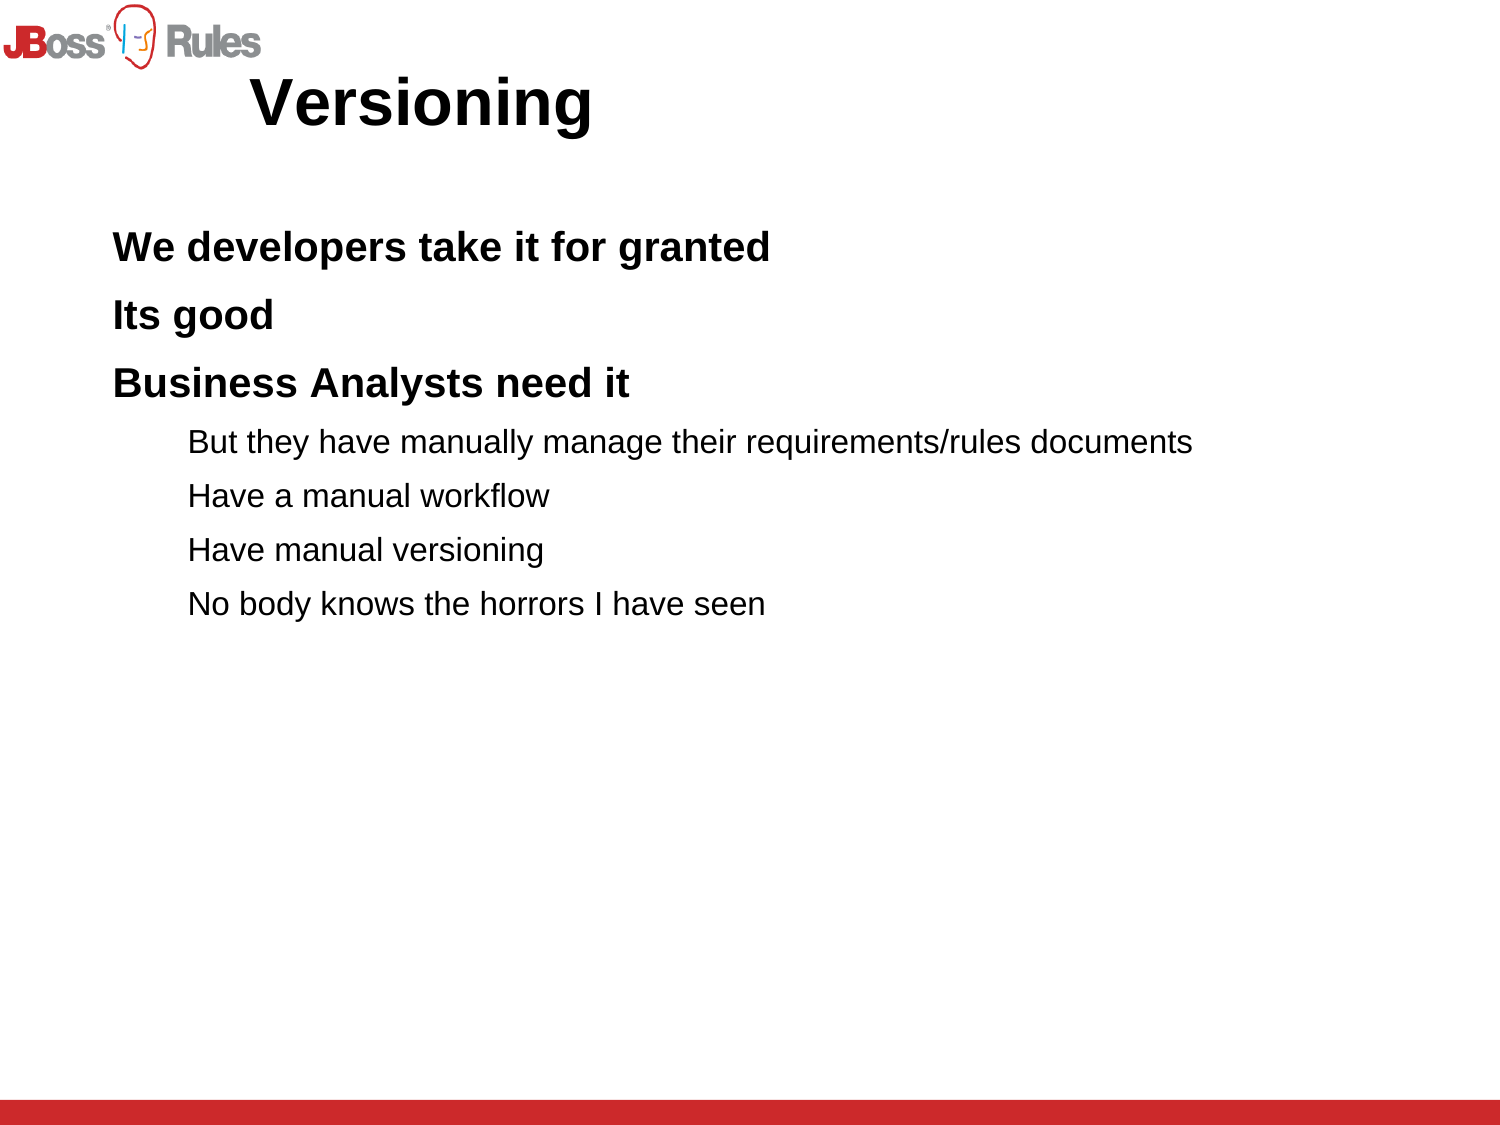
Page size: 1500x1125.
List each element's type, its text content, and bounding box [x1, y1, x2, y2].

picture [0, 0, 266, 73]
list We developers take it for granted Its good Business Analysts need it But they have manually manage their requirements/rules documents Have a manual workflow Have manual versioning No body knows the horrors I have seen [112, 212, 1388, 889]
title Versioning [249, 37, 1451, 149]
